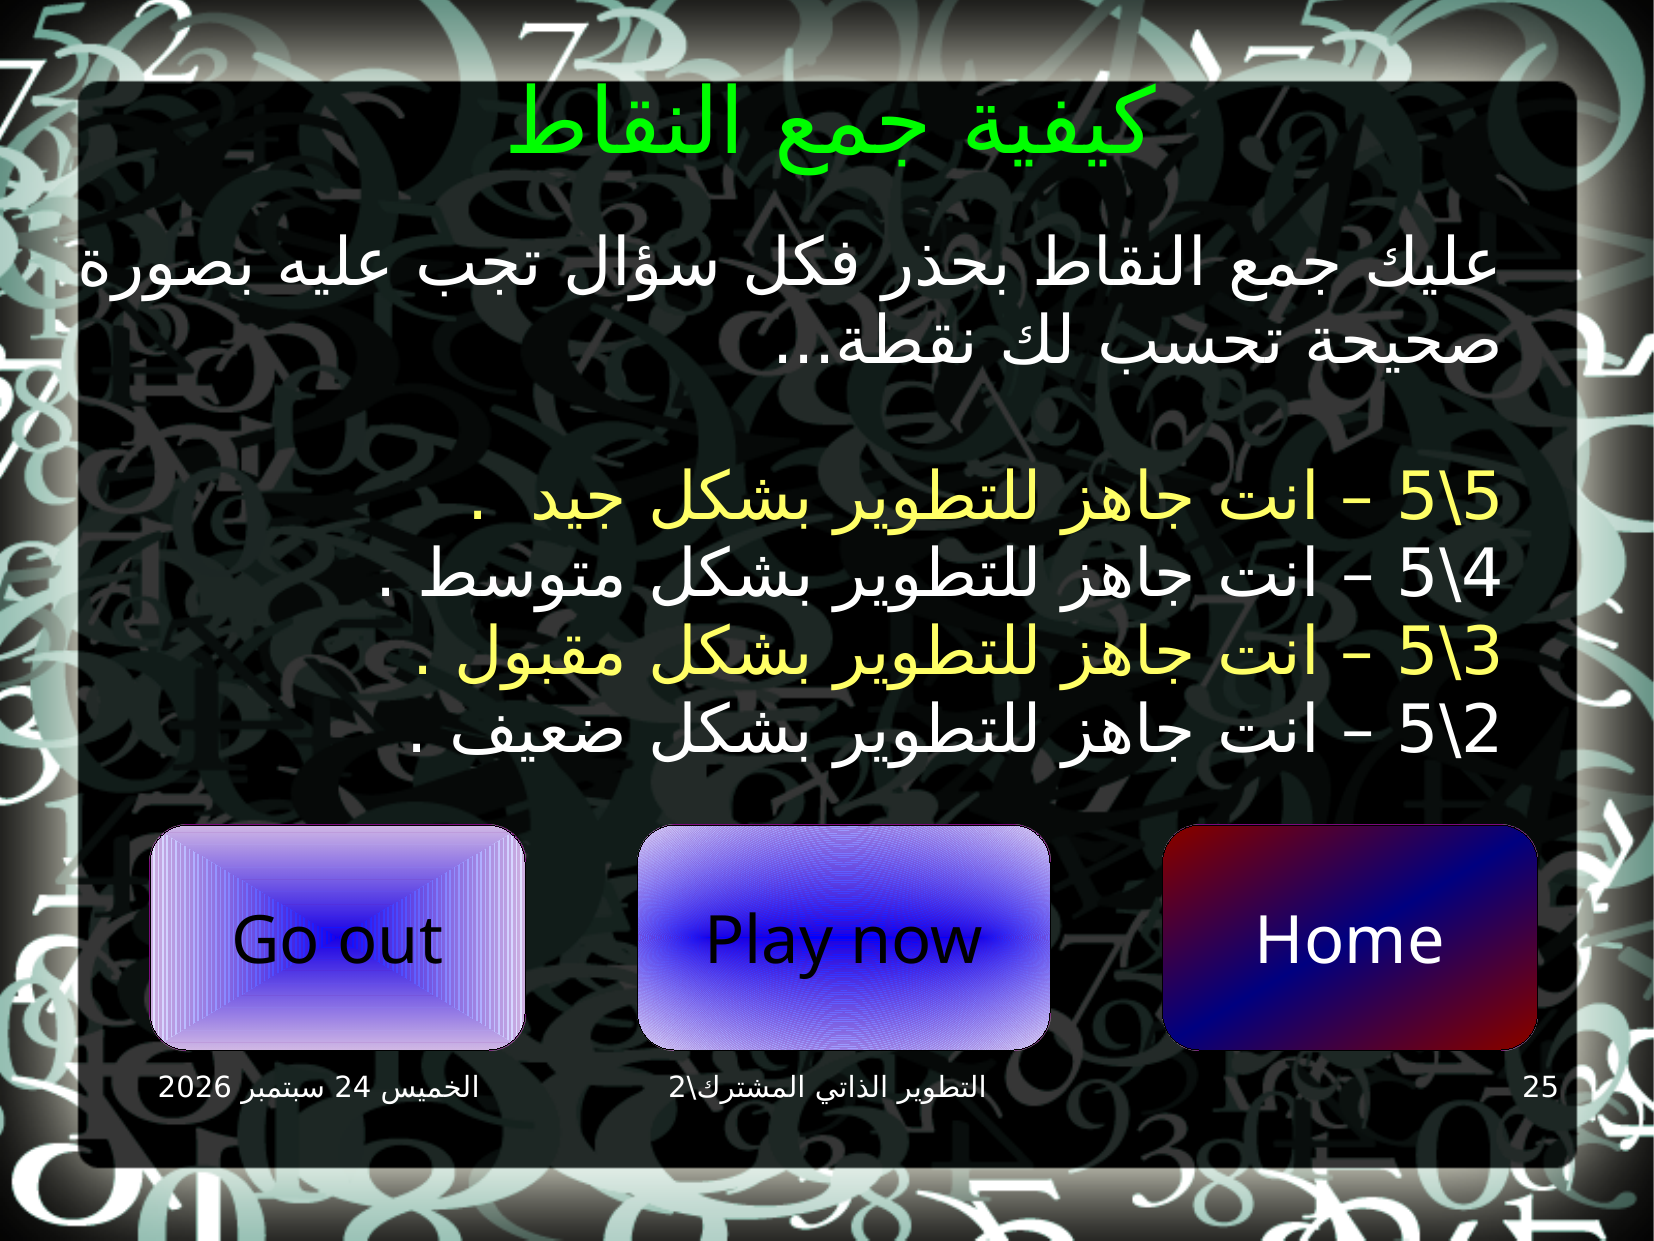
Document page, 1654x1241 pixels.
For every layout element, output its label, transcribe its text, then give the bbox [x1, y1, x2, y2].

list عليك جمع النقاط بحذر فكل سؤال تجب عليه بصورة صحيحة تحسب لك نقطة... 5\5 – انت جاهز للتطوير بشكل جيد . 4\5 – انت جاهز للتطوير بشكل متوسط . 3\5 – انت جاهز للتطوير بشكل مقبول . 2\5 – انت جاهز للتطوير بشكل ضعيف . [75, 223, 1576, 1051]
picture [0, 0, 1654, 1241]
title كيفية جمع النقاط [86, 17, 1576, 223]
text_box Play now [637, 825, 1051, 1051]
text_box Go out [150, 825, 526, 1051]
text_box Home [1162, 825, 1538, 1051]
